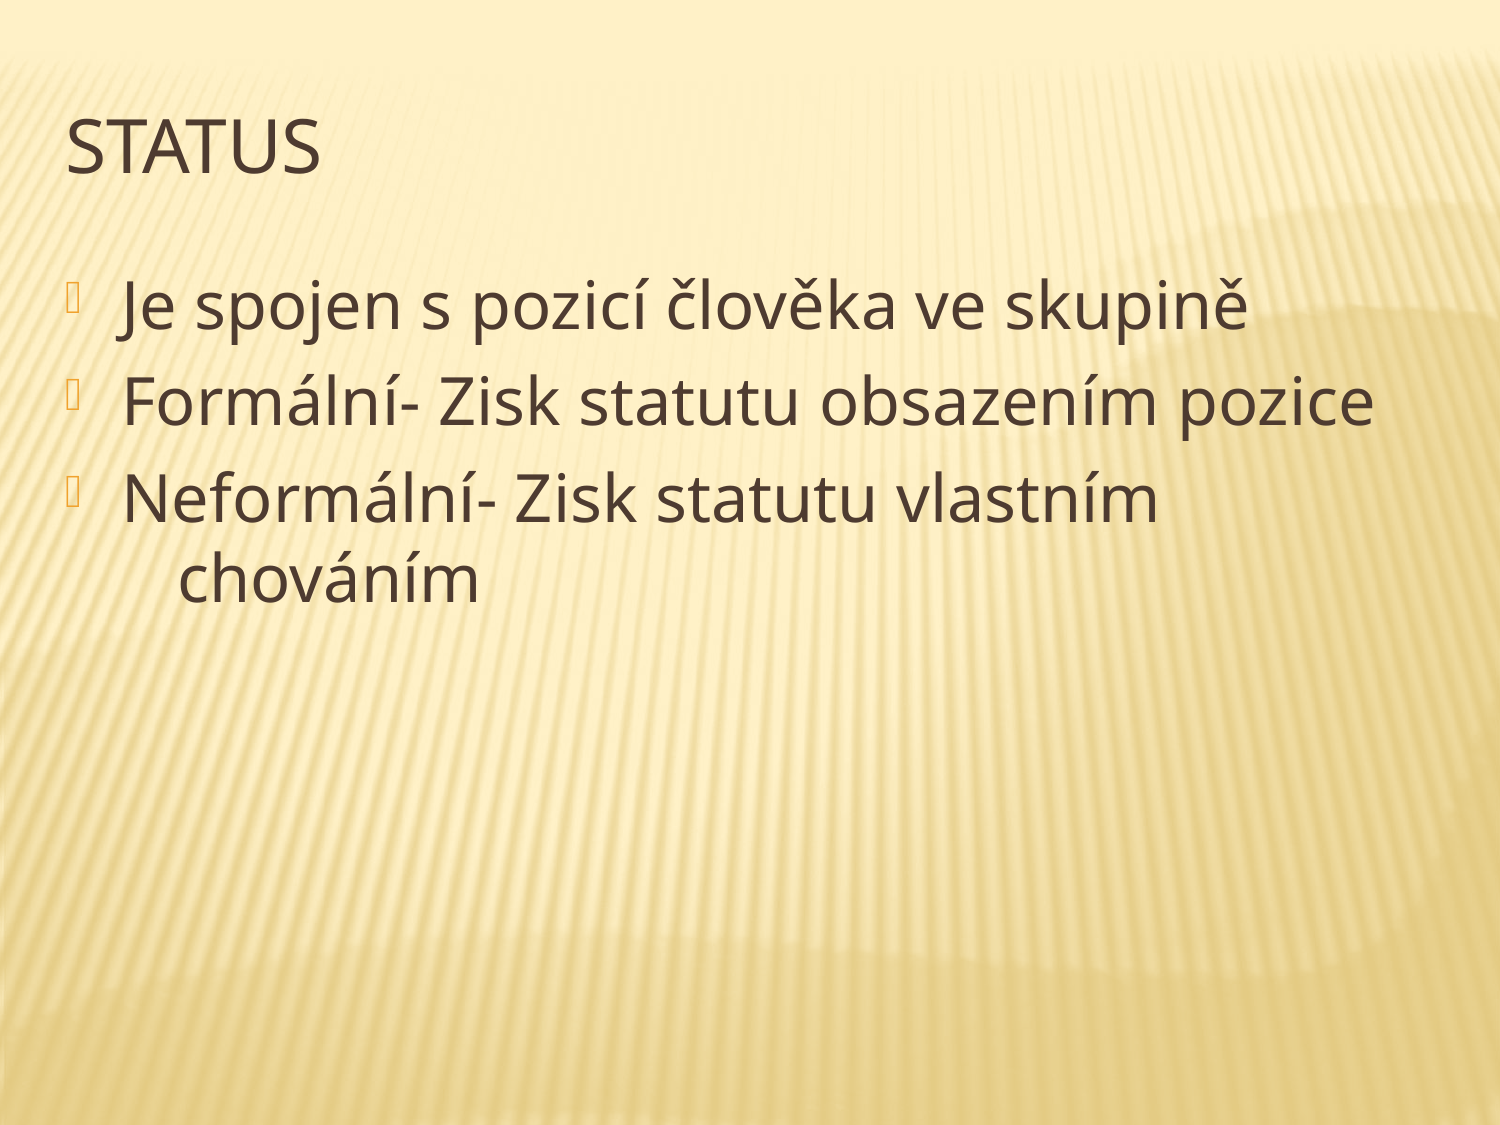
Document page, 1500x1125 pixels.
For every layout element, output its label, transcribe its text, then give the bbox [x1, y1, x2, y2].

title Status [50, 75, 1476, 213]
list Je spojen s pozicí člověka ve skupině Formální- Zisk statutu obsazením pozice Neformální- Zisk statutu vlastním chováním [50, 254, 1476, 998]
